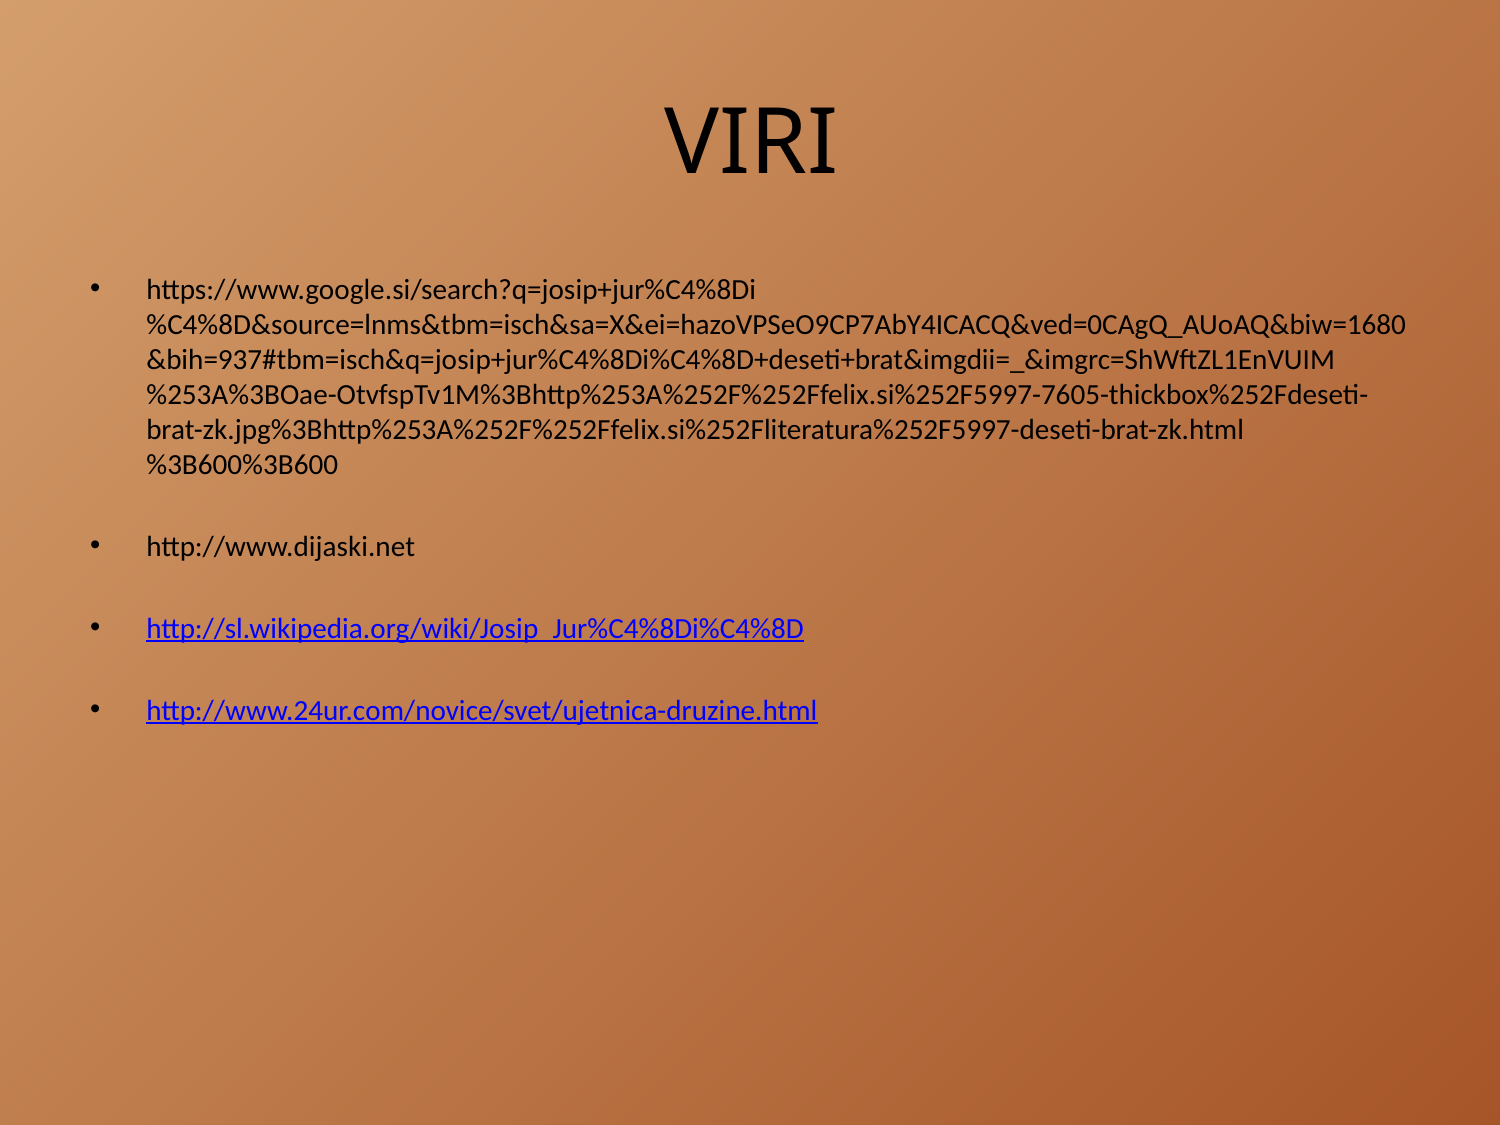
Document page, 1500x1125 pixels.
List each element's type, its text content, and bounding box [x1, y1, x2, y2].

title VIRI [76, 42, 1427, 231]
list https://www.google.si/search?q=josip+jur%C4%8Di%C4%8D&source=lnms&tbm=isch&sa=X&ei=hazoVPSeO9CP7AbY4ICACQ&ved=0CAgQ_AUoAQ&biw=1680&bih=937#tbm=isch&q=josip+jur%C4%8Di%C4%8D+deseti+brat&imgdii=_&imgrc=ShWftZL1EnVUIM%253A%3BOae-OtvfspTv1M%3Bhttp%253A%252F%252Ffelix.si%252F5997-7605-thickbox%252Fdeseti-brat-zk.jpg%3Bhttp%253A%252F%252Ffelix.si%252Fliteratura%252F5997-deseti-brat-zk.html%3B600%3B600 http://www.dijaski.net http://sl.wikipedia.org/wiki/Josip_Jur%C4%8Di%C4%8D http://www.24ur.com/novice/svet/ujetnica-druzine.html [75, 262, 1425, 1005]
